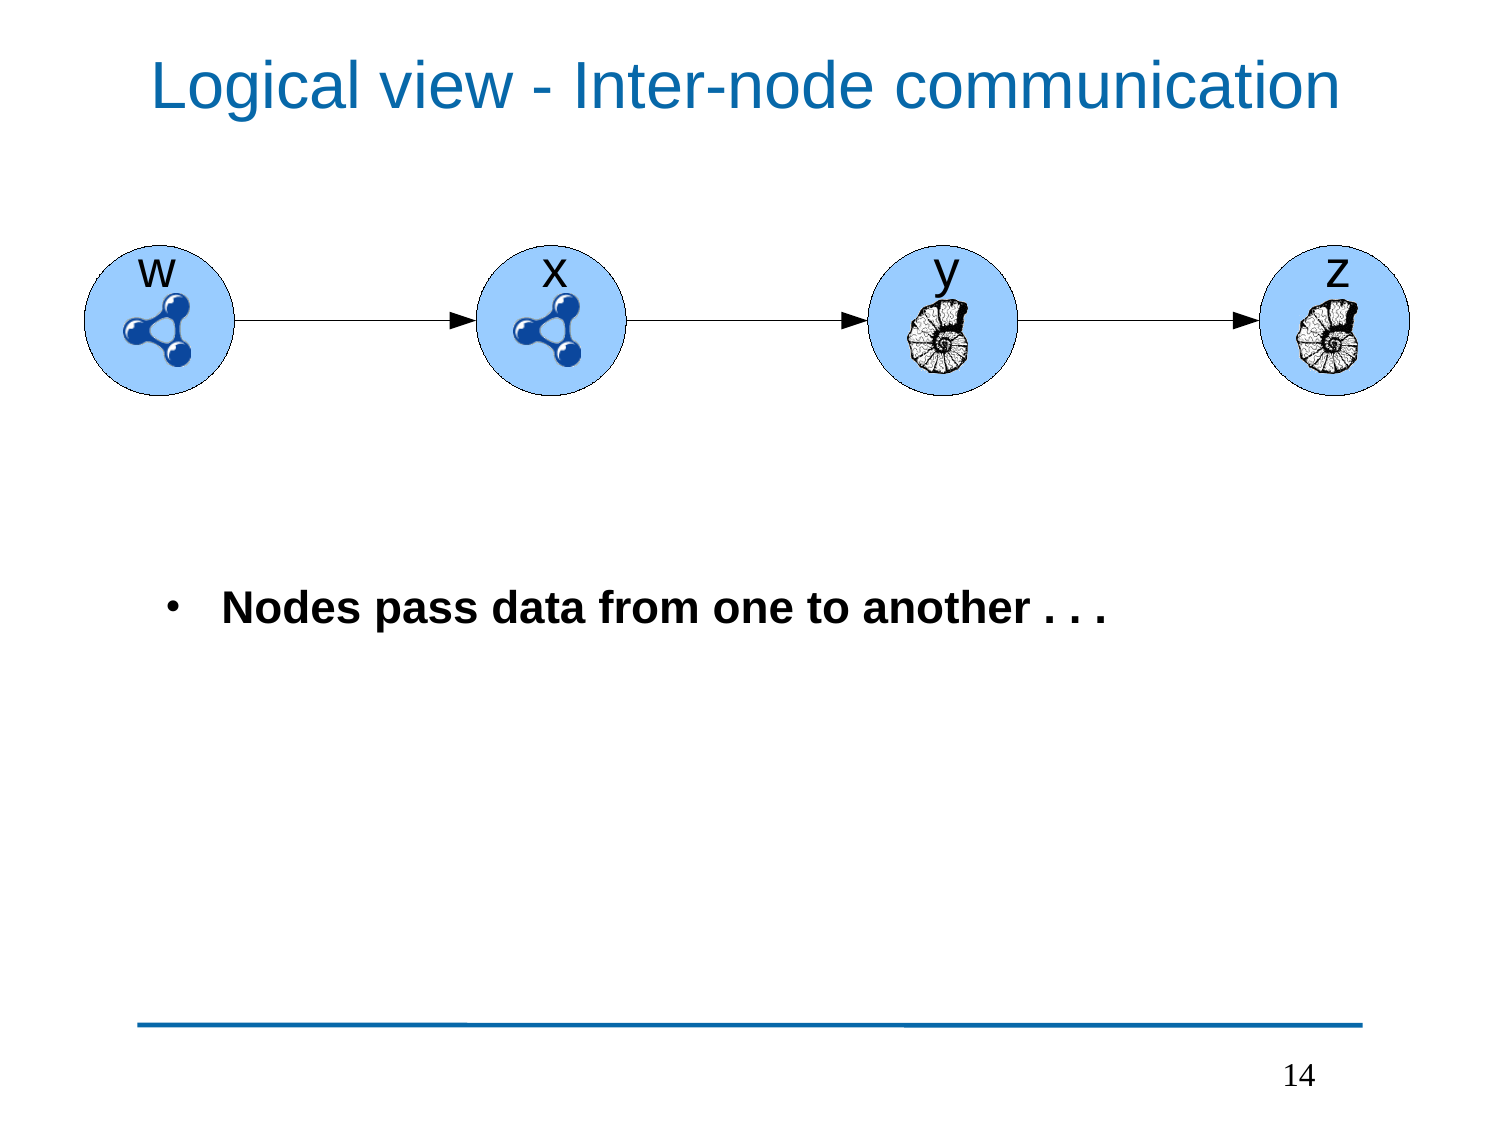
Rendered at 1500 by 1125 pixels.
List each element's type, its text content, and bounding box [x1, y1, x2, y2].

title Logical view - Inter-node communication [70, 7, 1423, 130]
text_box [476, 249, 627, 396]
text_box [867, 249, 1018, 396]
picture [123, 293, 191, 368]
text_box w [123, 227, 191, 293]
picture [1296, 299, 1358, 374]
picture [907, 299, 968, 374]
picture [513, 293, 581, 368]
text_box z [1310, 227, 1367, 306]
text_box [1259, 249, 1410, 396]
text_box x [527, 227, 583, 306]
list Nodes pass data from one to another . . . [142, 525, 1500, 1035]
text_box y [918, 227, 975, 306]
text_box [84, 252, 235, 396]
